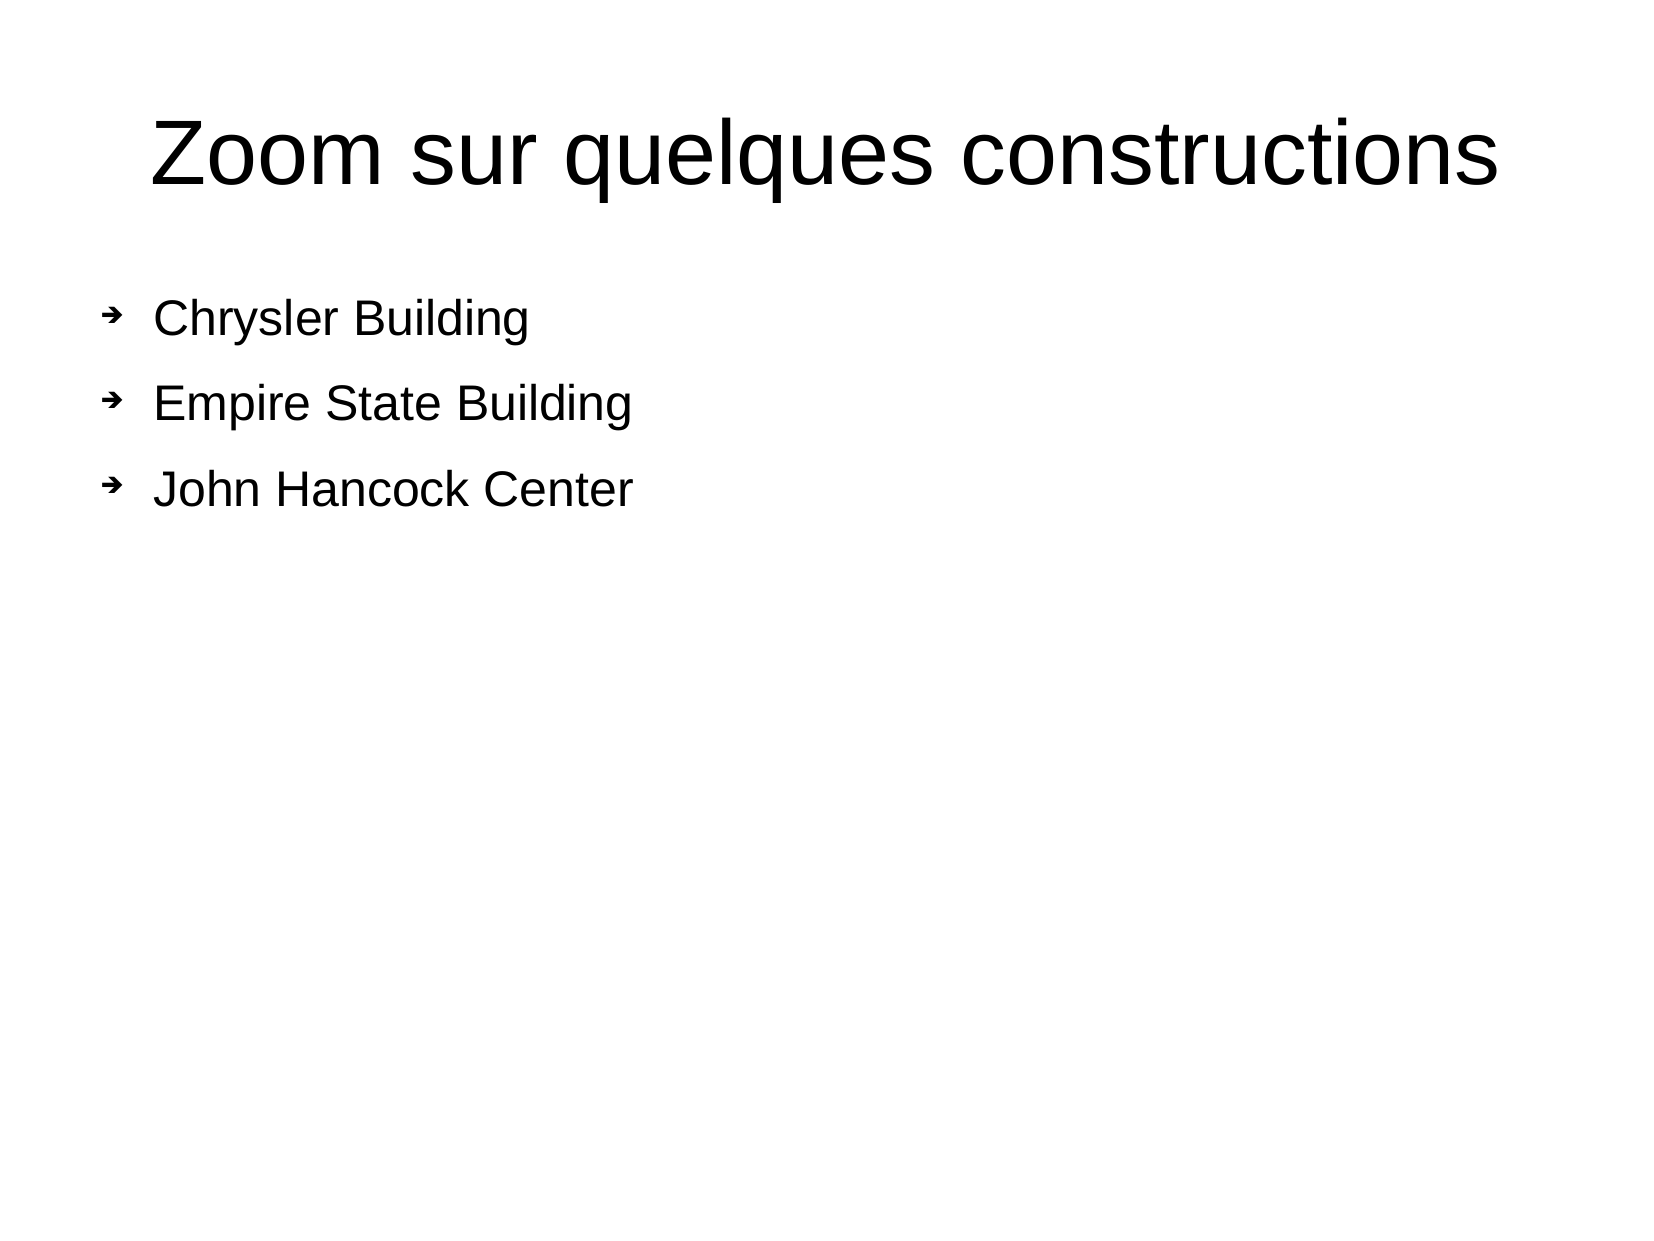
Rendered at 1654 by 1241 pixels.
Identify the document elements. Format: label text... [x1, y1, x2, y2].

list Chrysler Building Empire State Building John Hancock Center [82, 290, 1571, 1109]
title Zoom sur quelques constructions [82, 49, 1571, 257]
